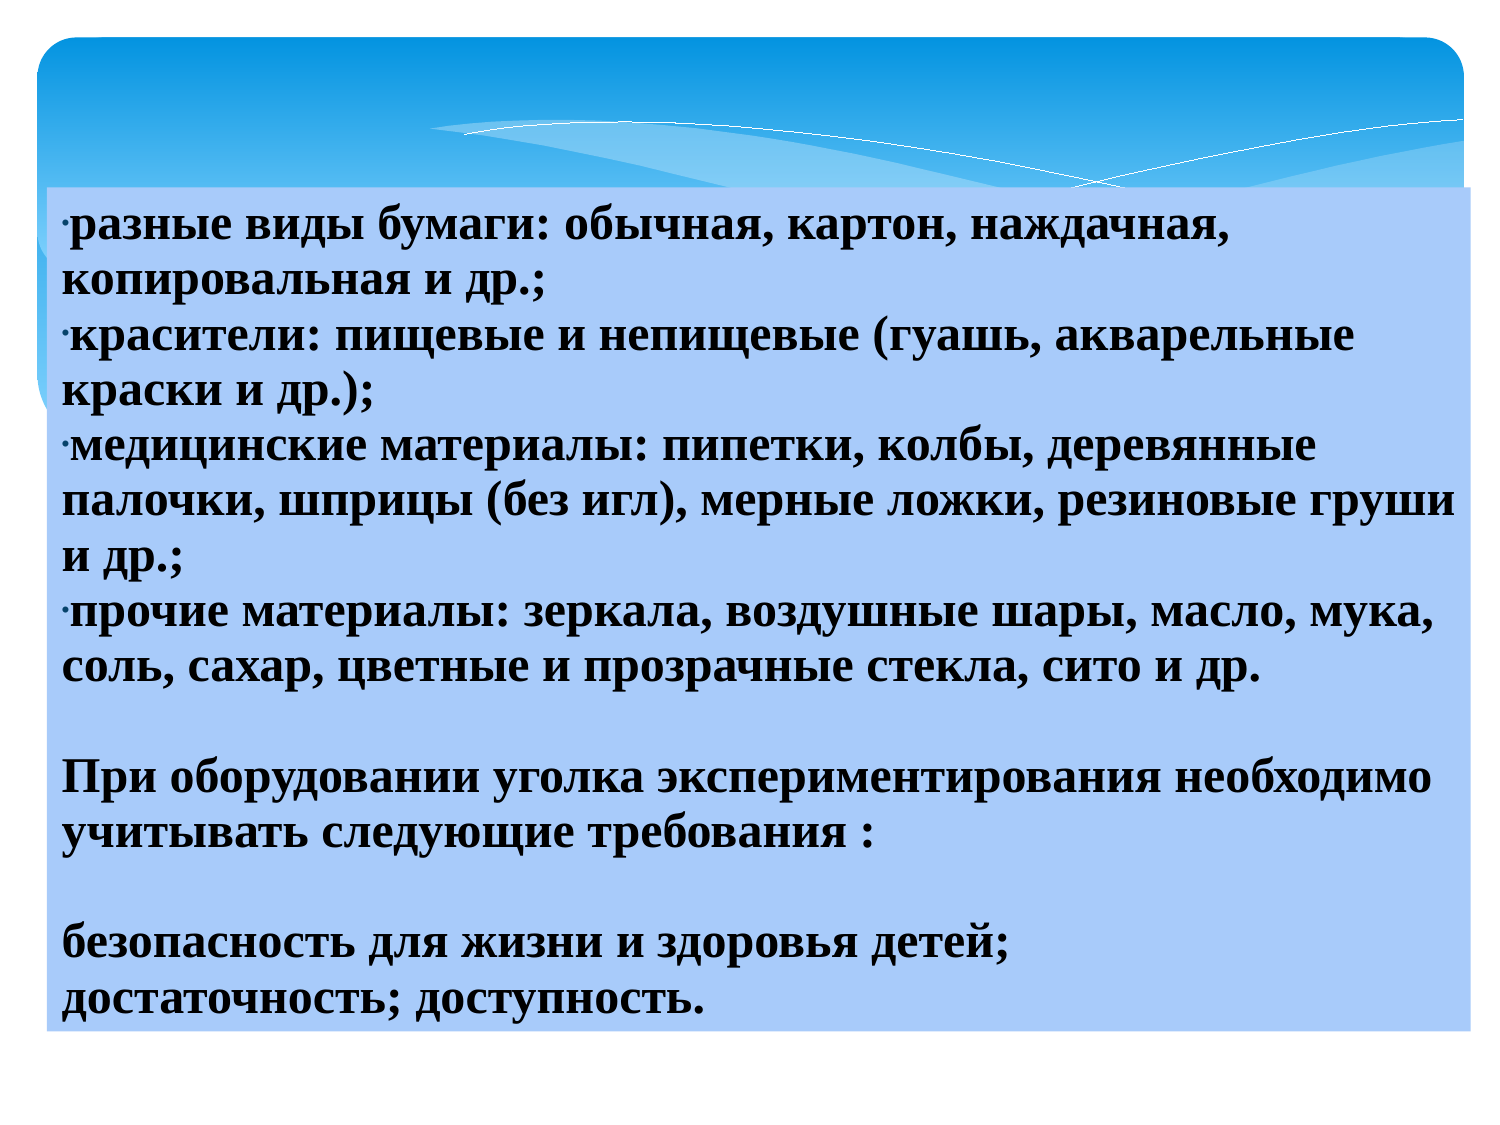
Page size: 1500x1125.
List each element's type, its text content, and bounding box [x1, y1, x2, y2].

text_box разные виды бумаги: обычная, картон, наждачная, копировальная и др.; красители: пищевые и непищевые (гуашь, акварельные краски и др.); медицинские материалы: пипетки, колбы, деревянные палочки, шприцы (без игл), мерные ложки, резиновые груши и др.; прочие материалы: зеркала, воздушные шары, масло, мука, соль, сахар, цветные и прозрачные стекла, сито и др. При оборудовании уголка экспериментирования необходимо учитывать следующие требования : безопасность для жизни и здоровья детей; достаточность; доступность. [46, 187, 1471, 1032]
